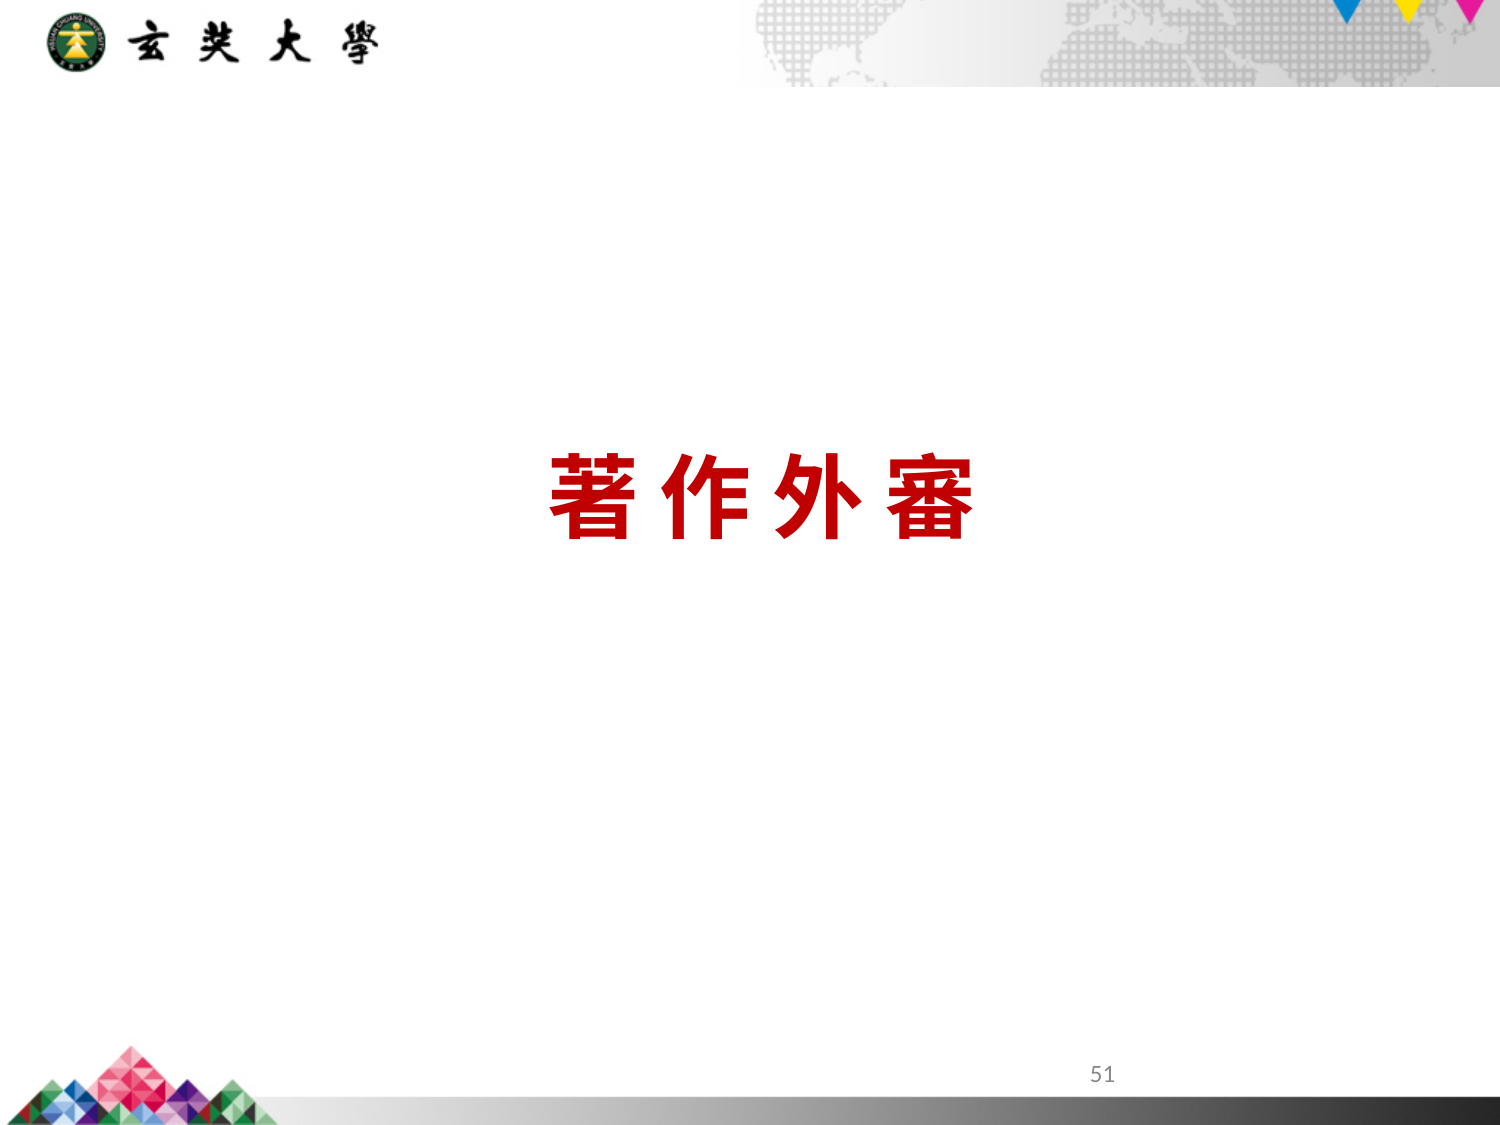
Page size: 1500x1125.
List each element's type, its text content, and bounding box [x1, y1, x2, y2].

text_box 51 [1074, 1042, 1426, 1103]
text_box 著 作 外 審 [253, 432, 1270, 610]
text_box [29, 278, 1483, 1071]
